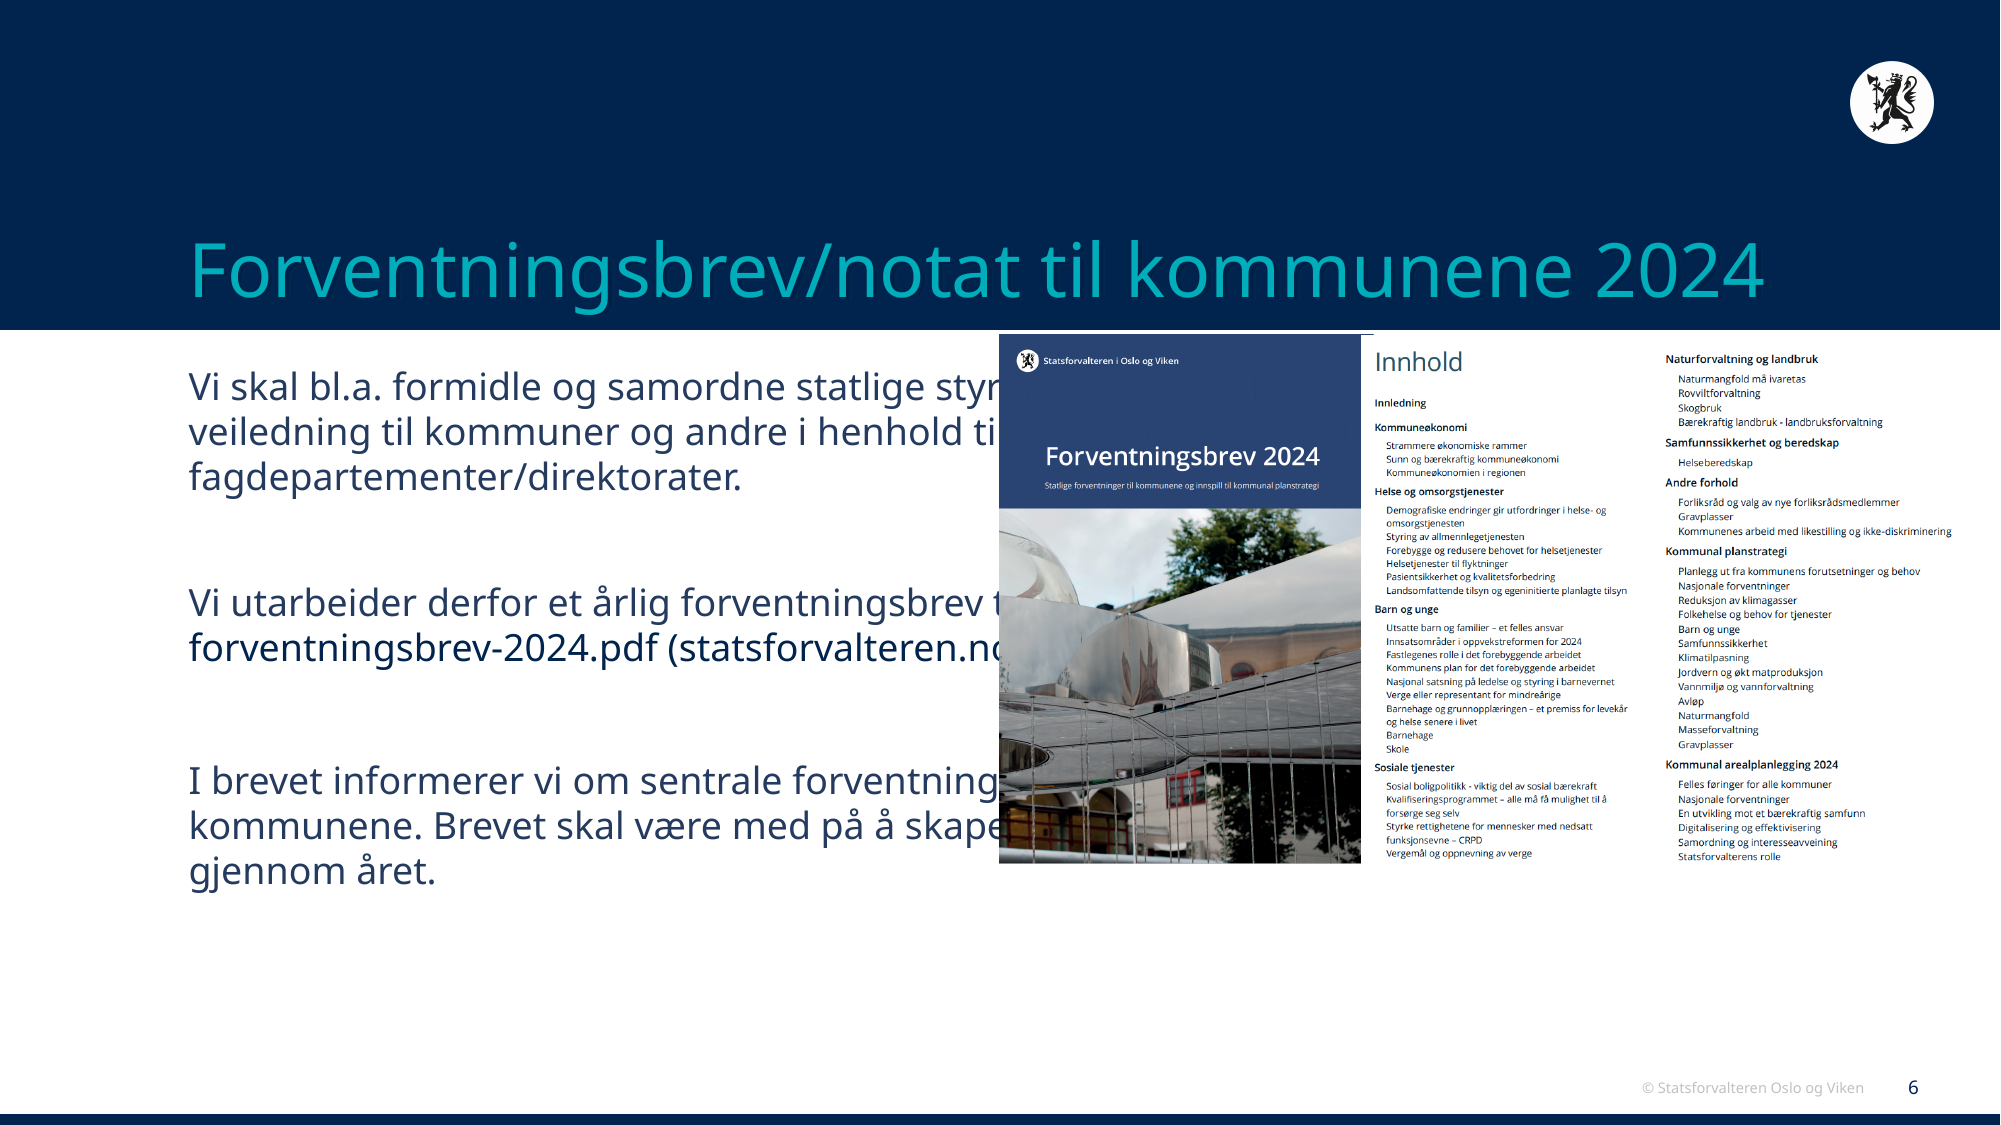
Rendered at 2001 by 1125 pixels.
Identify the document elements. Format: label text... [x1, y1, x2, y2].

list Vi skal bl.a. formidle og samordne statlige styringssignaler til kommunene, og gi råd og veiledning til kommuner og andre i henhold til oppdrag fra regjeringen og fagdepartementer/direktorater. Vi utarbeider derfor et årlig forventningsbrev til kommunene: forventningsbrev-2024.pdf (statsforvalteren.no) I brevet informerer vi om sentrale forventninger og oppdrag fra nasjonale myndigheter til kommunene. Brevet skal være med på å skape et godt grunnlag for samarbeid og dialog gjennom året. [173, 355, 1001, 1036]
title Forventningsbrev/notat til kommunene 2024 [173, 143, 1827, 320]
picture [999, 335, 1967, 874]
